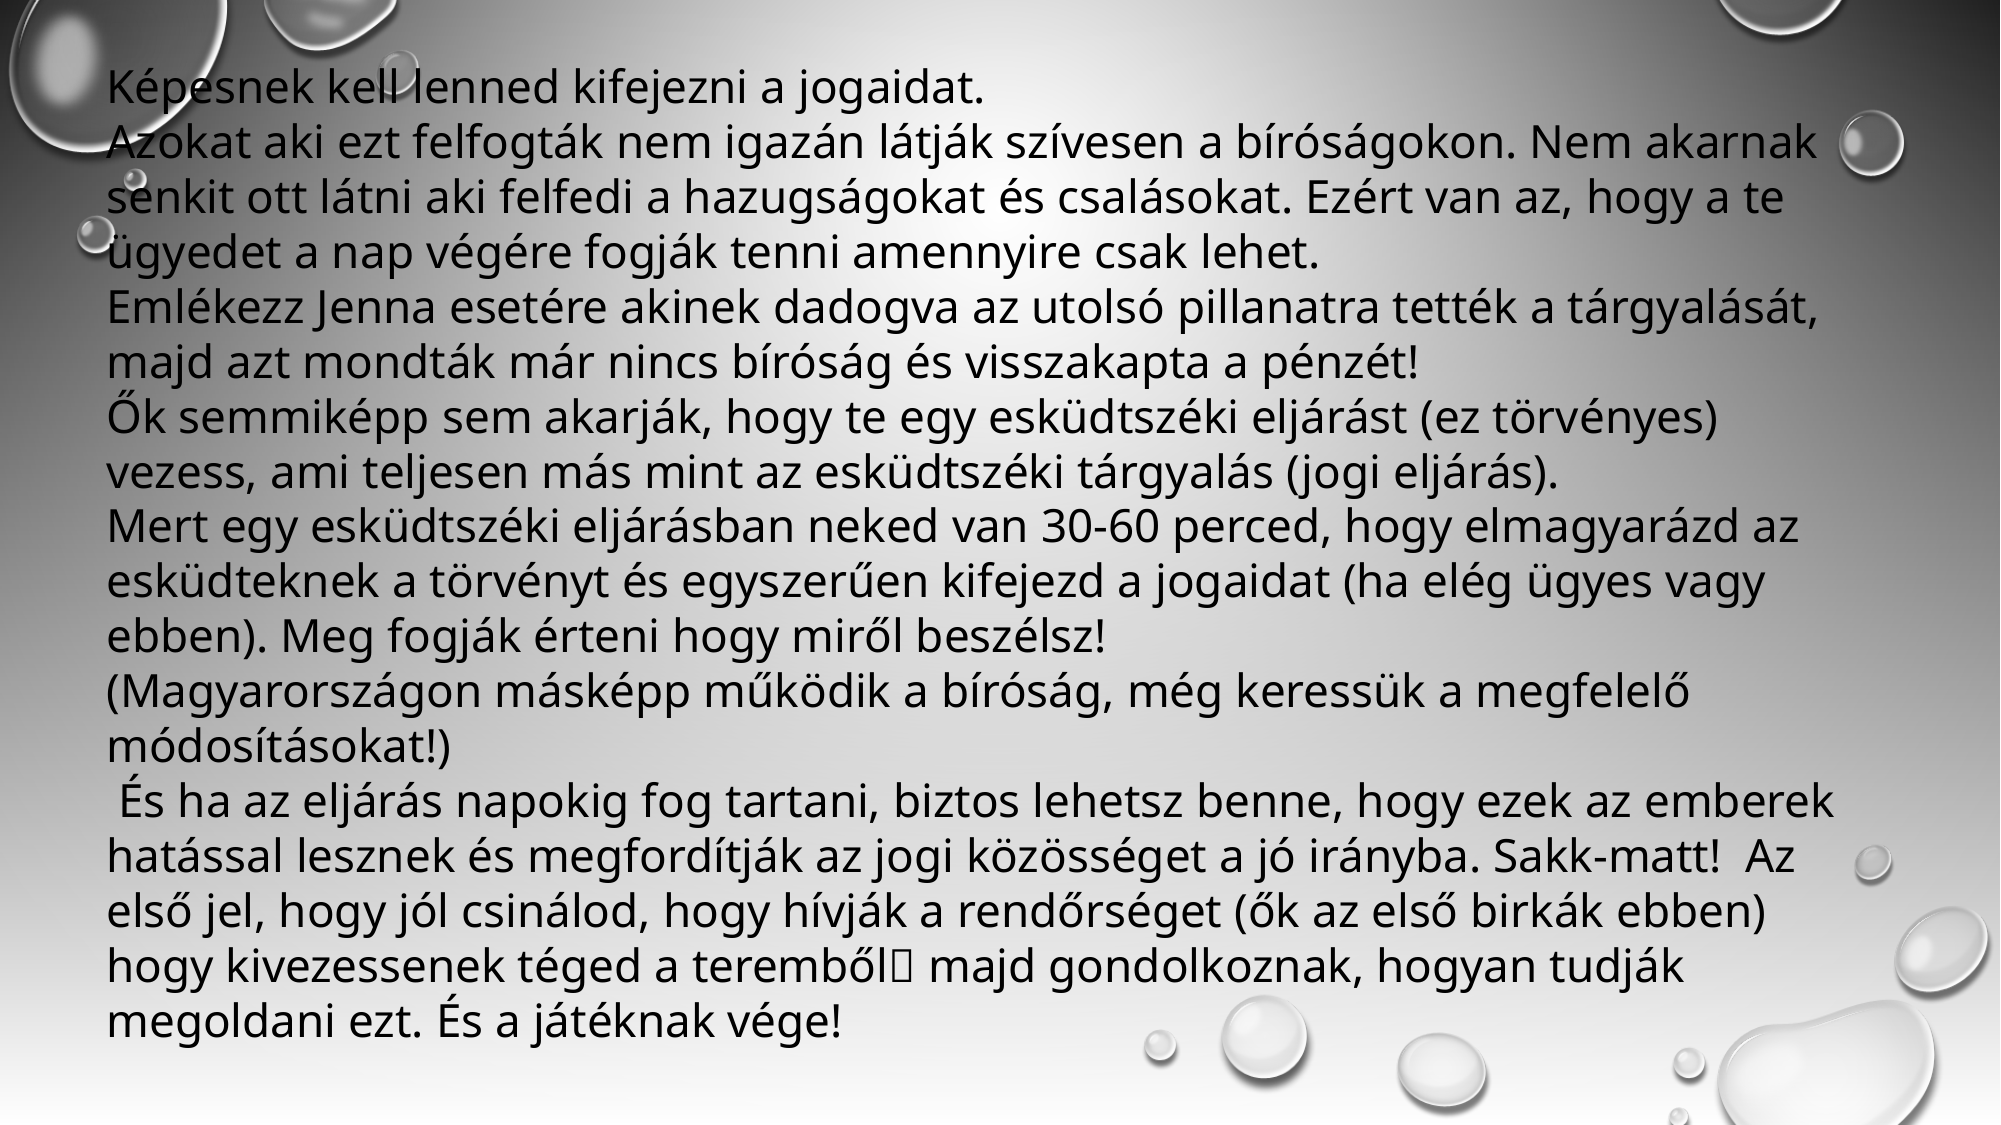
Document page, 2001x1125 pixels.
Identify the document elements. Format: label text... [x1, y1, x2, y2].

text_box Képesnek kell lenned kifejezni a jogaidat. Azokat aki ezt felfogták nem igazán látják szívesen a bíróságokon. Nem akarnak senkit ott látni aki felfedi a hazugságokat és csalásokat. Ezért van az, hogy a te ügyedet a nap végére fogják tenni amennyire csak lehet. Emlékezz Jenna esetére akinek dadogva az utolsó pillanatra tették a tárgyalását, majd azt mondták már nincs bíróság és visszakapta a pénzét! Ők semmiképp sem akarják, hogy te egy esküdtszéki eljárást (ez törvényes) vezess, ami teljesen más mint az esküdtszéki tárgyalás (jogi eljárás). Mert egy esküdtszéki eljárásban neked van 30-60 perced, hogy elmagyarázd az esküdteknek a törvényt és egyszerűen kifejezd a jogaidat (ha elég ügyes vagy ebben). Meg fogják érteni hogy miről beszélsz! (Magyarországon másképp működik a bíróság, még keressük a megfelelő módosításokat!) És ha az eljárás napokig fog tartani, biztos lehetsz benne, hogy ezek az emberek hatással lesznek és megfordítják az jogi közösséget a jó irányba. Sakk-matt! Az első jel, hogy jól csinálod, hogy hívják a rendőrséget (ők az első birkák ebben) hogy kivezessenek téged a teremből majd gondolkoznak, hogyan tudják megoldani ezt. És a játéknak vége! [91, 49, 1892, 1055]
picture [0, 0, 2000, 1125]
